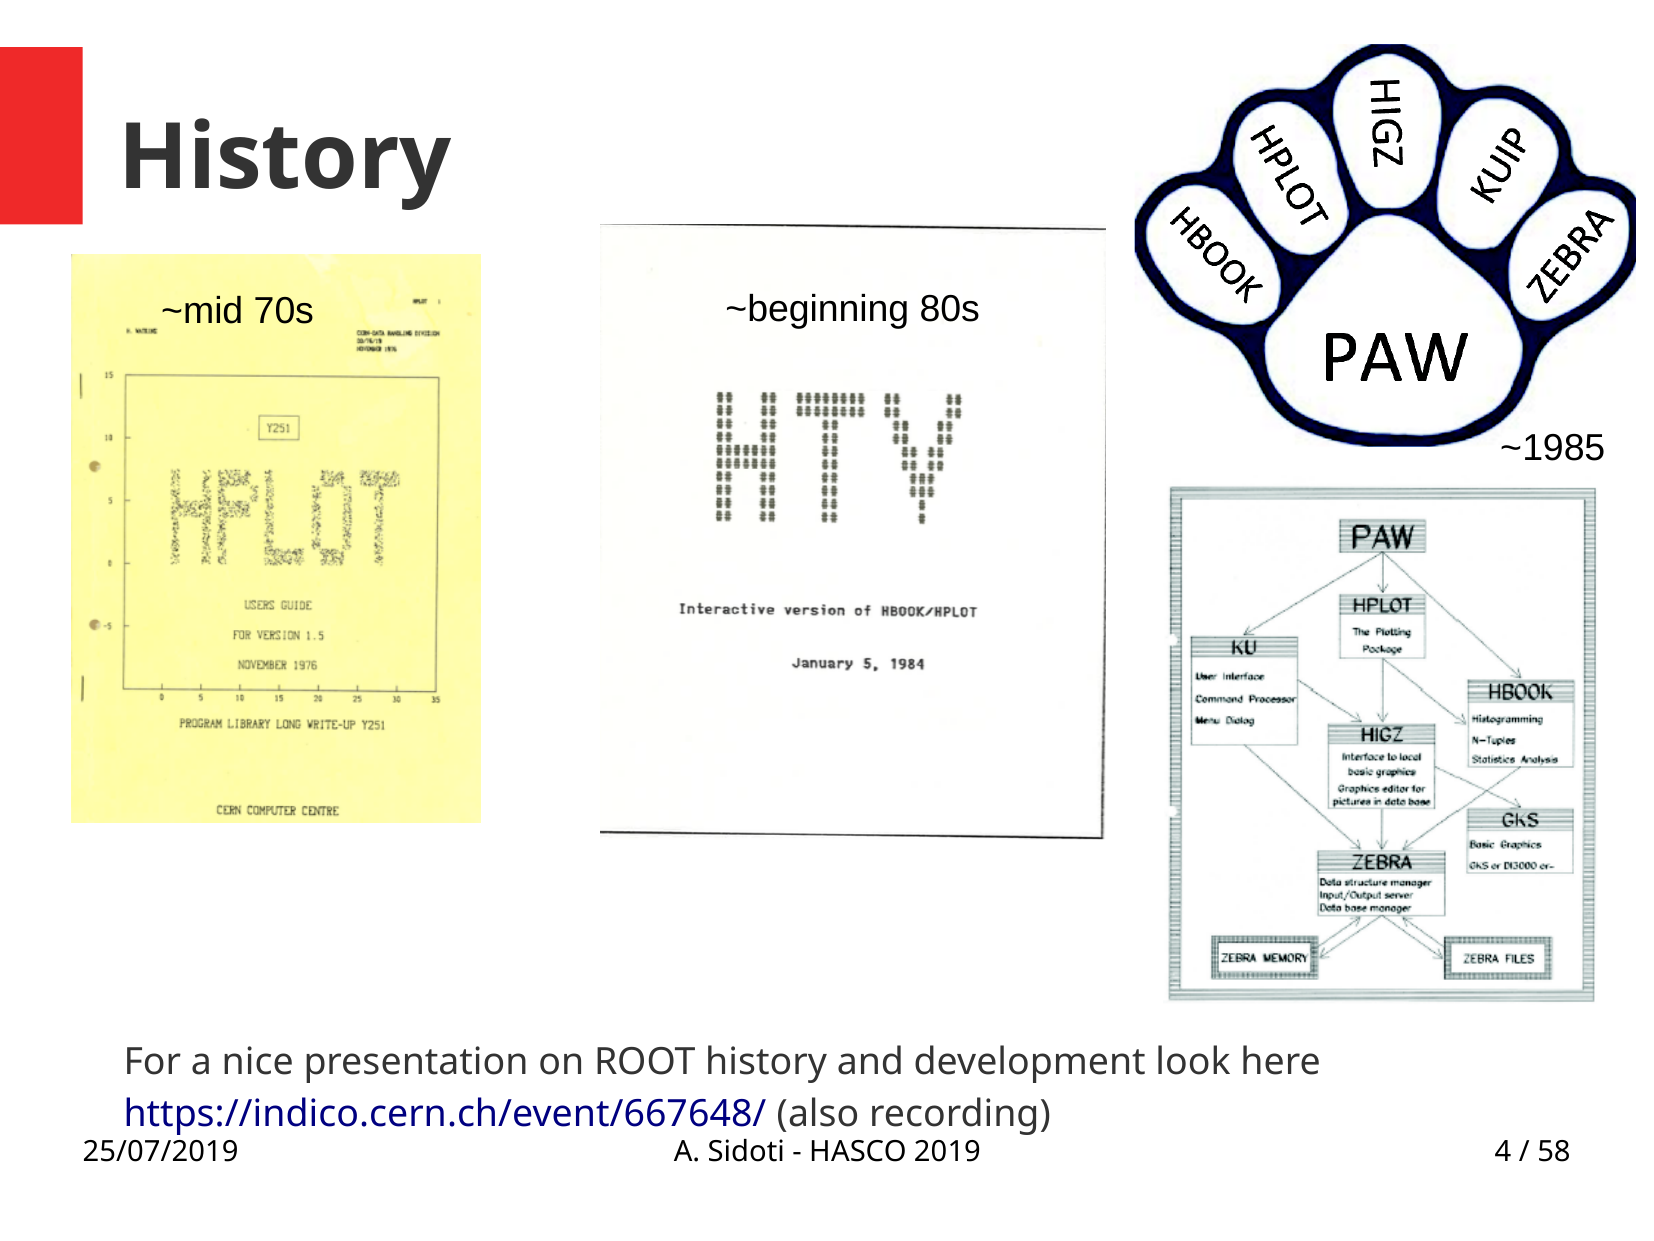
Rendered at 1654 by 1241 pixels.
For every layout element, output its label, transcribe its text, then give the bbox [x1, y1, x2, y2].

picture [71, 254, 481, 823]
text_box ~mid 70s [146, 282, 329, 340]
picture [1110, 29, 1636, 448]
list For a nice presentation on ROOT history and development look here https://indico.cern.ch/event/667648/ (also recording) [52, 1035, 1471, 1126]
picture [600, 224, 1106, 841]
picture [1163, 475, 1599, 1006]
text_box ~beginning 80s [710, 280, 995, 338]
title History [118, 49, 1110, 257]
text_box ~1985 [1485, 419, 1621, 476]
